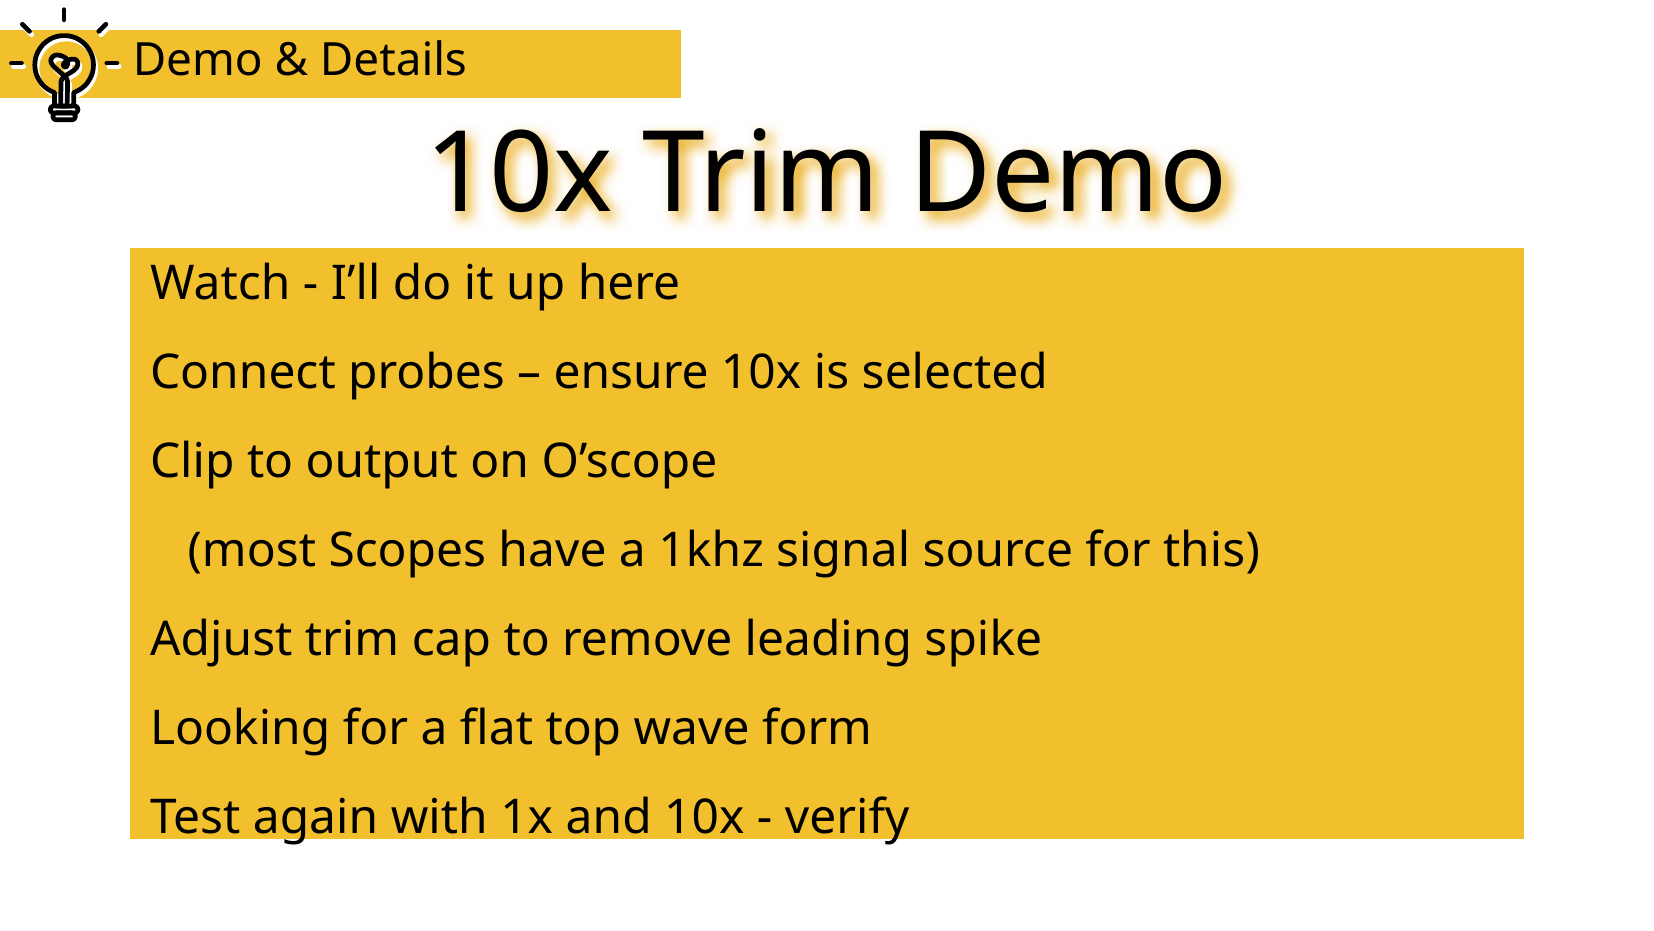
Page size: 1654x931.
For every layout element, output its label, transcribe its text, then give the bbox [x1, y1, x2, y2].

subtitle Demo & Details [132, 17, 677, 97]
list Watch - I’ll do it up here Connect probes – ensure 10x is selected Clip to output on O’scope (most Scopes have a 1khz signal source for this) Adjust trim cap to remove leading spike Looking for a flat top wave form Test again with 1x and 10x - verify [150, 248, 1501, 849]
title 10x Trim Demo [82, 88, 1571, 249]
